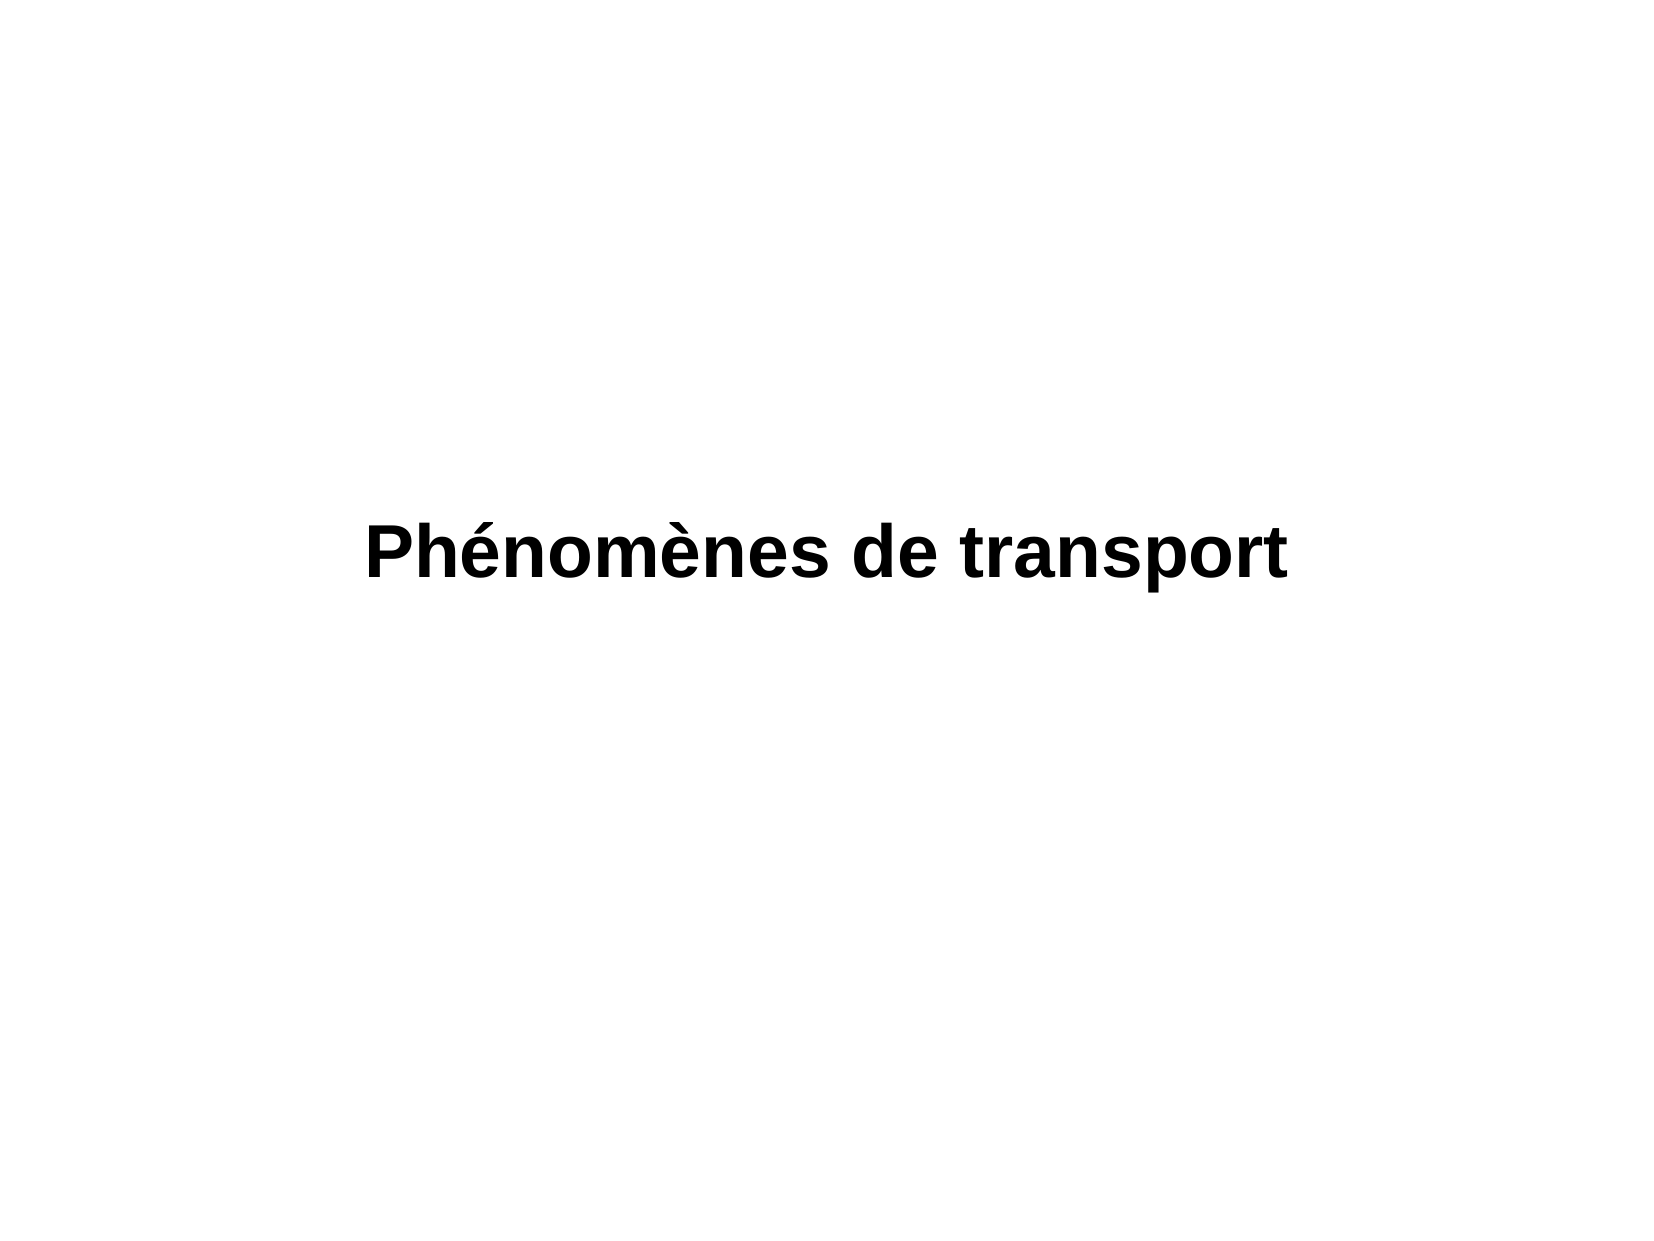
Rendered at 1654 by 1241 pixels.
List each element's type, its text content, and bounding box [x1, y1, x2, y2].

text_box Phénomènes de transport [0, 501, 1654, 601]
